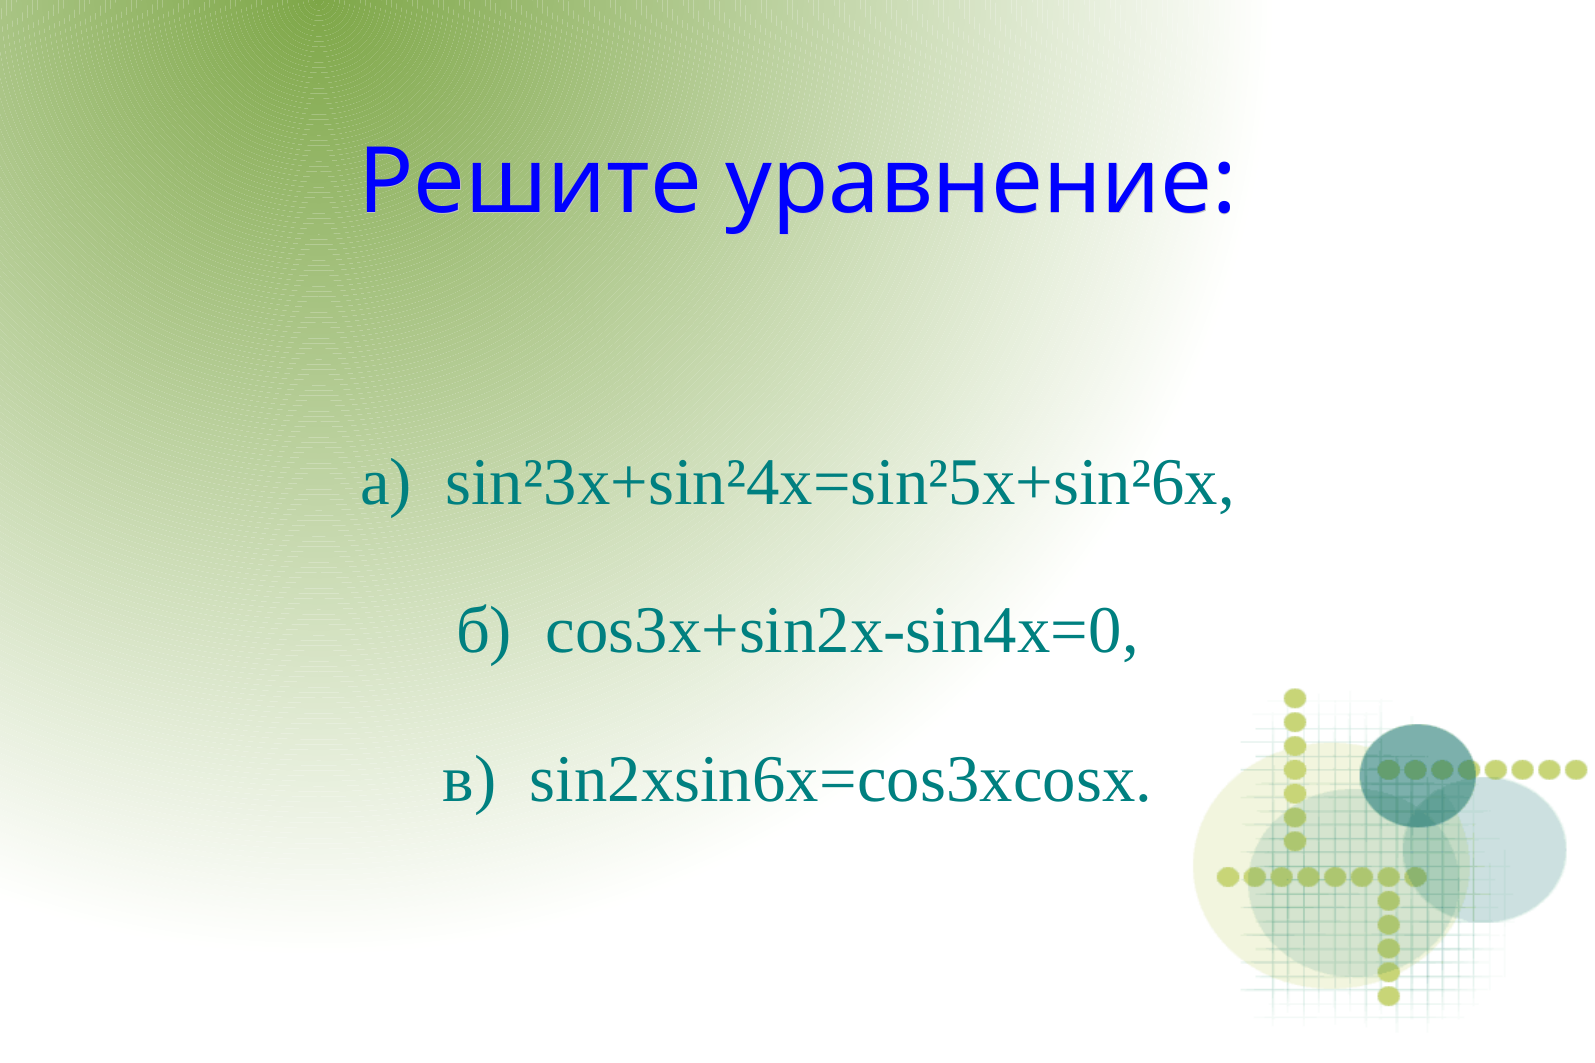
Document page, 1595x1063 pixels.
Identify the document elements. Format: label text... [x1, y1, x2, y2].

subtitle а) sin²3x+sin²4x=sin²5x+sin²6x, б) cos3x+sin2x-sin4x=0, в) sin2xsin6x=cos3xcosx. [117, 295, 1479, 966]
picture [1180, 678, 1595, 1038]
title Решите уравнение: [117, 88, 1479, 266]
